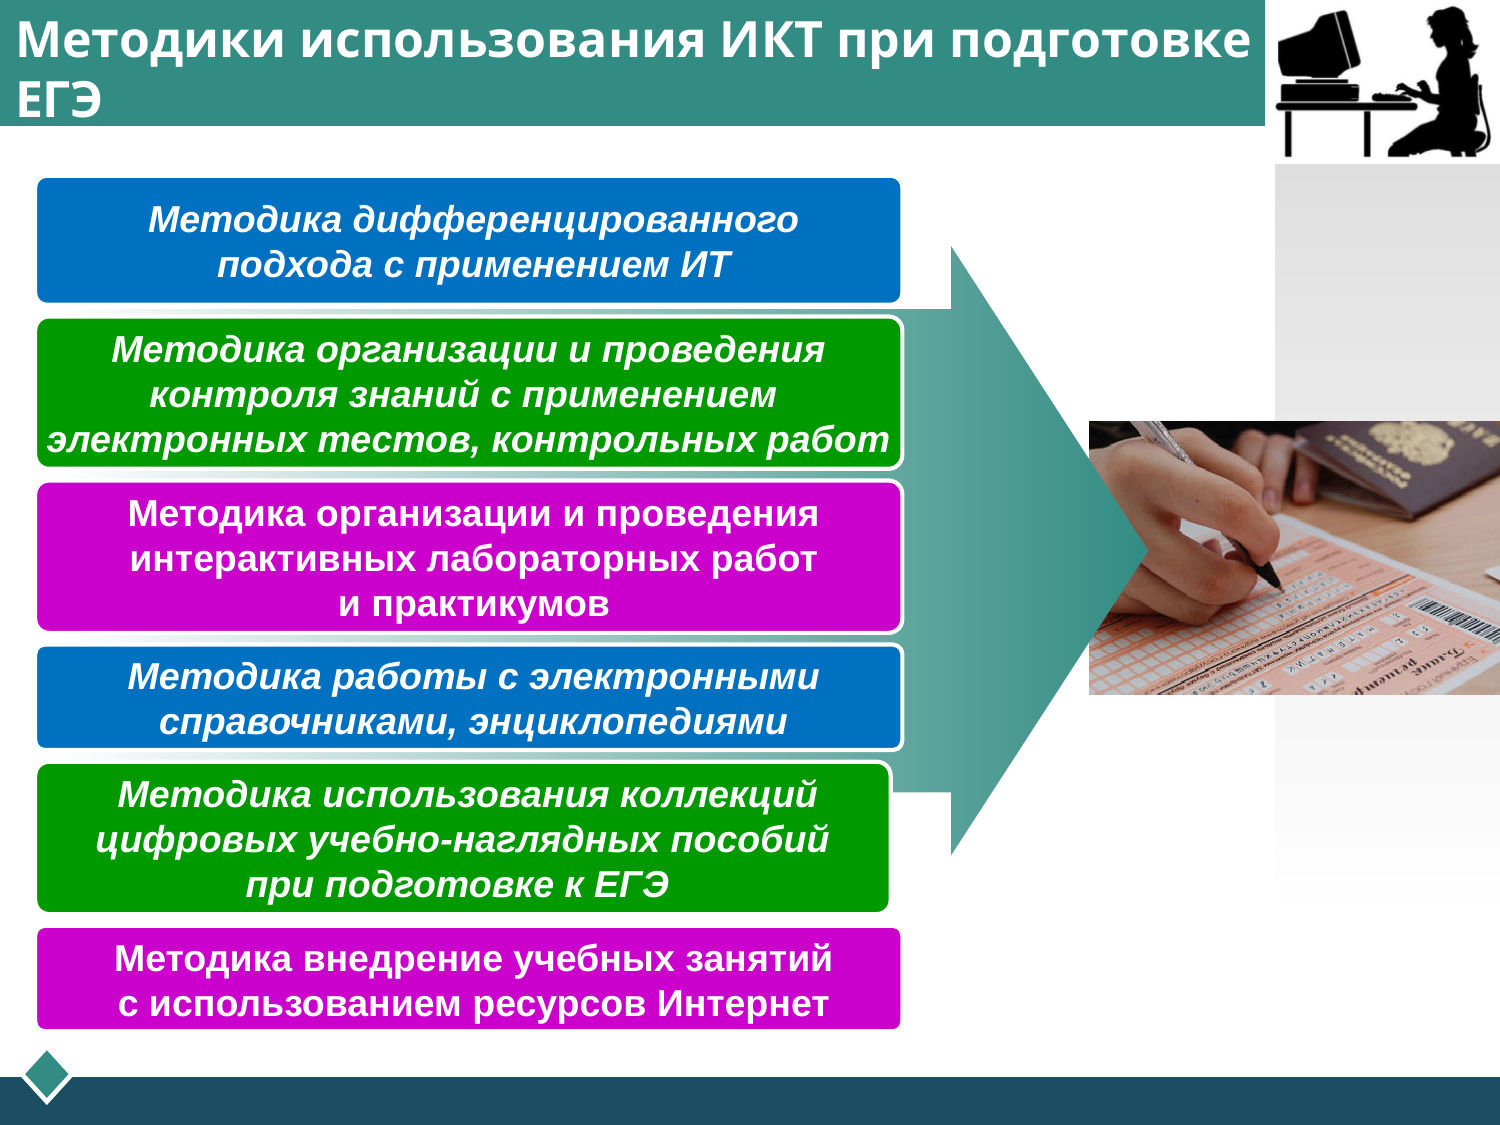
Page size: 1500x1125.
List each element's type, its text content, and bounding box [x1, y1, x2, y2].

picture [1089, 421, 1500, 695]
title Методики использования ИКТ при подготовке к ЕГЭ [0, 0, 1265, 129]
text_box Методика использования коллекций цифровых учебно-наглядных пособий при подготовке к ЕГЭ [35, 761, 891, 915]
text_box Методика работы с электронными справочниками, энциклопедиями [35, 644, 903, 751]
text_box Методика внедрение учебных занятий с использованием ресурсов Интернет [35, 925, 903, 1032]
text_box [58, 246, 1149, 856]
text_box Методика дифференцированного подхода с применением ИТ [35, 175, 903, 305]
picture [1265, 0, 1500, 164]
text_box Методика организации и проведения контроля знаний с применением электронных тестов, контрольных работ [35, 316, 903, 469]
text_box Методика организации и проведения интерактивных лабораторных работ и практикумов [35, 480, 903, 633]
